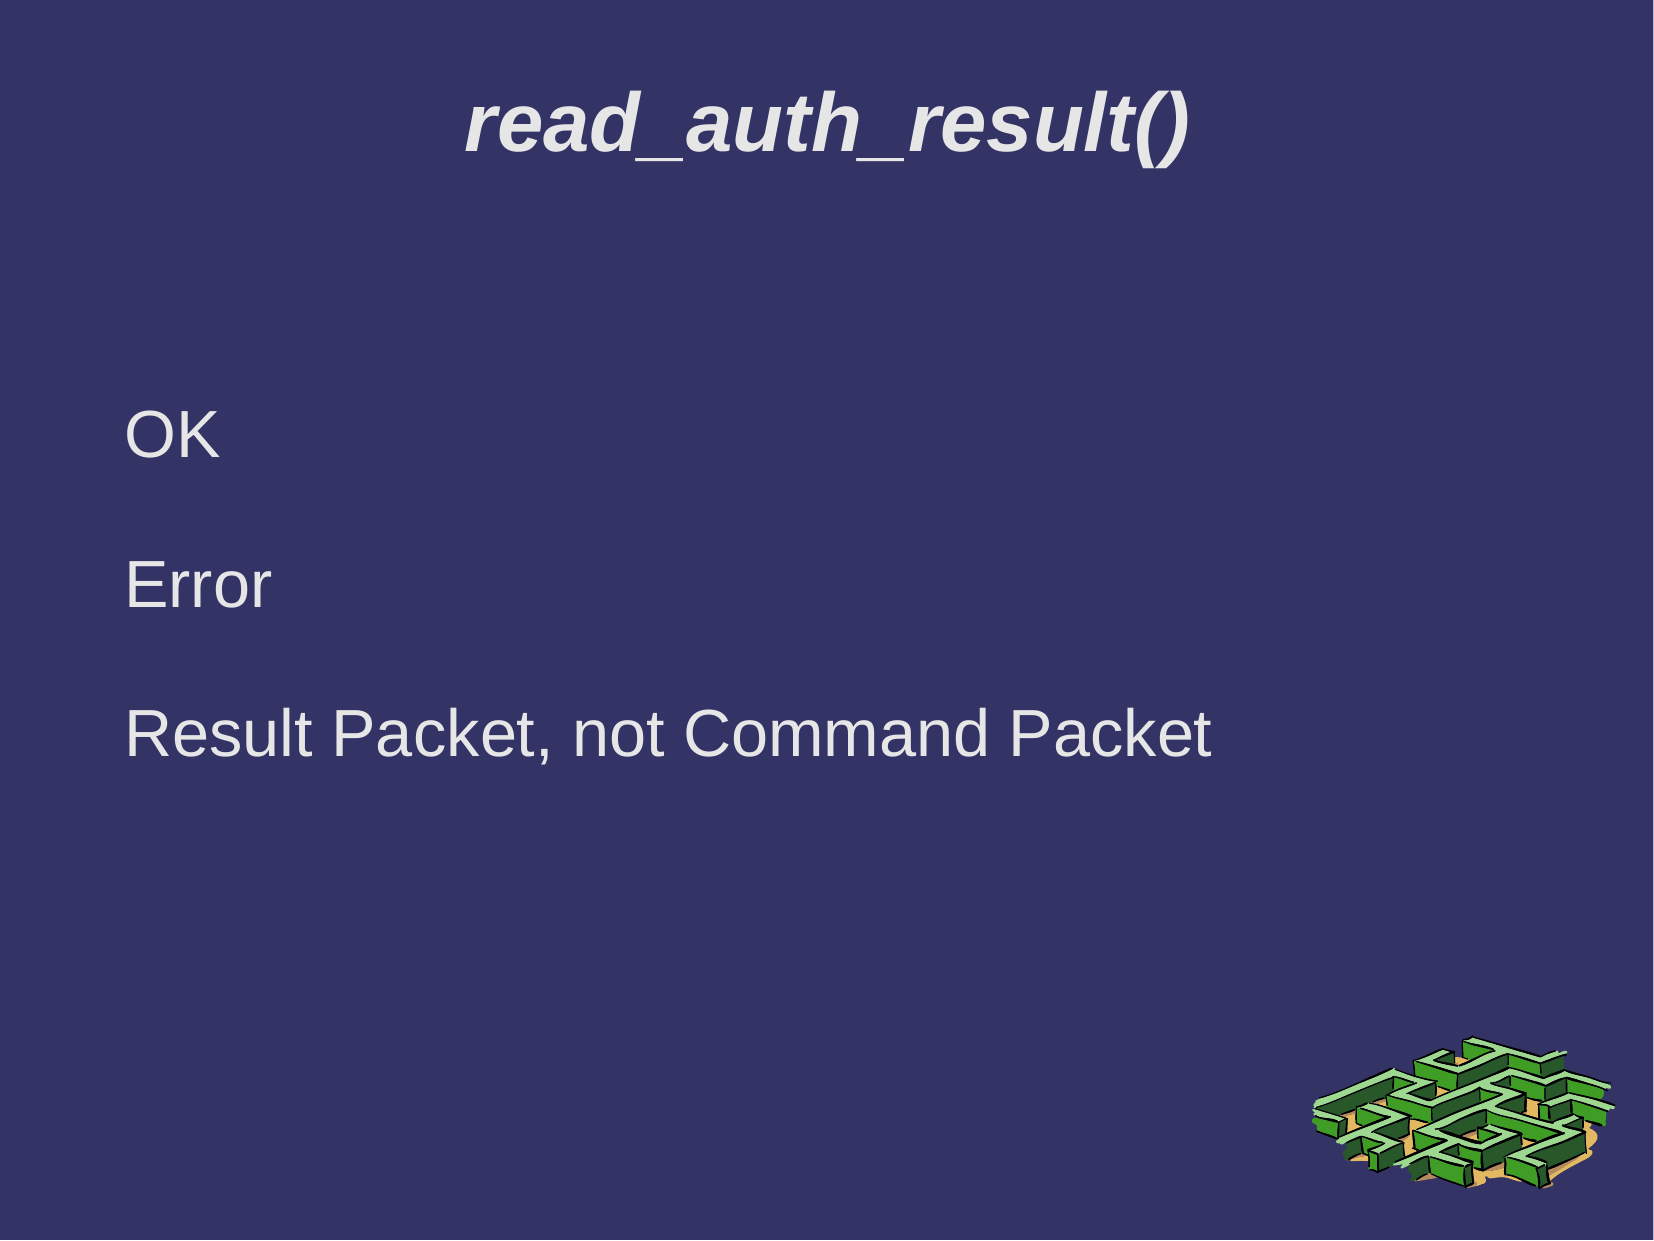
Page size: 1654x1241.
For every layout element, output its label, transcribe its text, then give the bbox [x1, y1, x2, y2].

list OK Error Result Packet, not Command Packet [112, 322, 1504, 1104]
title read_auth_result() [121, 19, 1534, 227]
